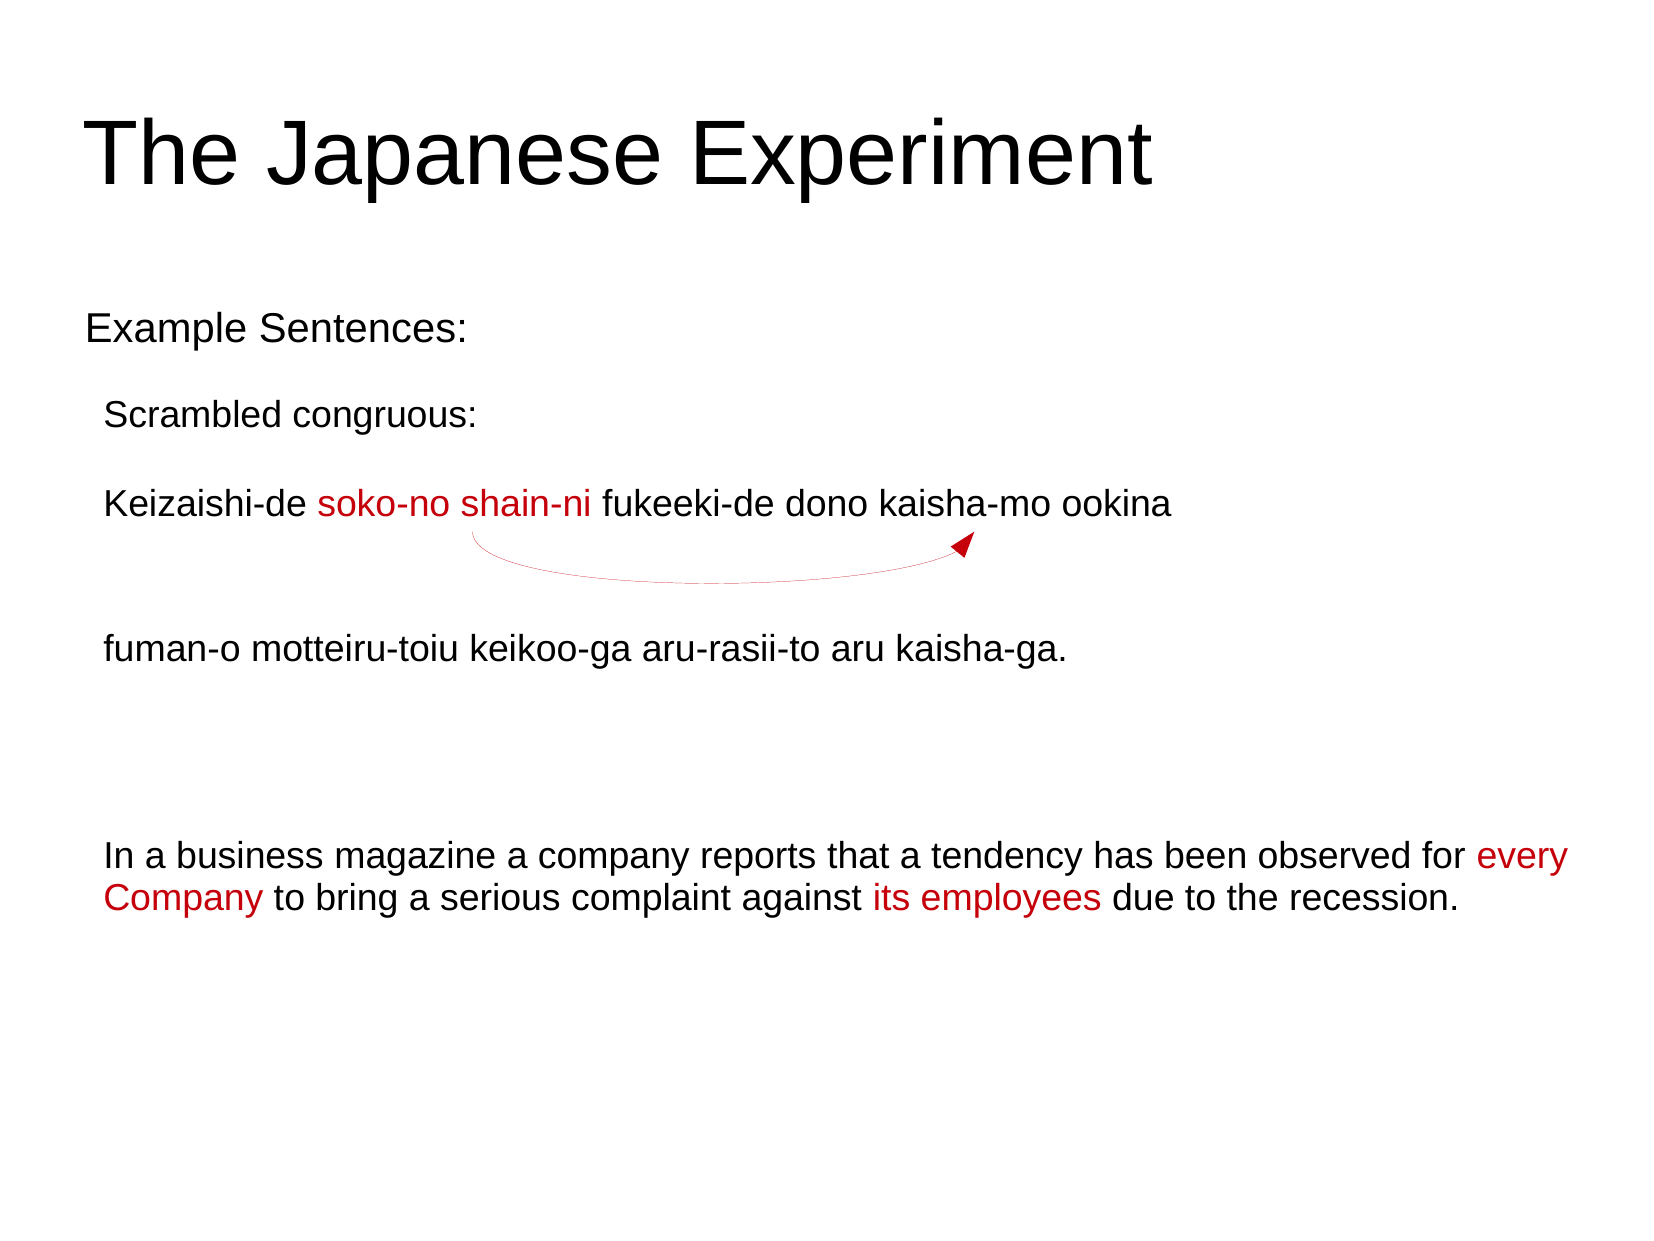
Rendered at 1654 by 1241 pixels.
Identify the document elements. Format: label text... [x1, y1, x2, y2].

text_box fuman-o motteiru-toiu keikoo-ga aru-rasii-to aru kaisha-ga. [88, 620, 1084, 678]
text_box In a business magazine a company reports that a tendency has been observed for every Company to bring a serious complaint against its employees due to the recession. [88, 826, 1593, 926]
text_box Example Sentences: [70, 297, 483, 360]
text_box Scrambled congruous: [88, 386, 493, 444]
text_box Keizaishi-de soko-no shain-ni fukeeki-de dono kaisha-mo ookina [88, 474, 1197, 532]
title The Japanese Experiment [82, 49, 1571, 257]
